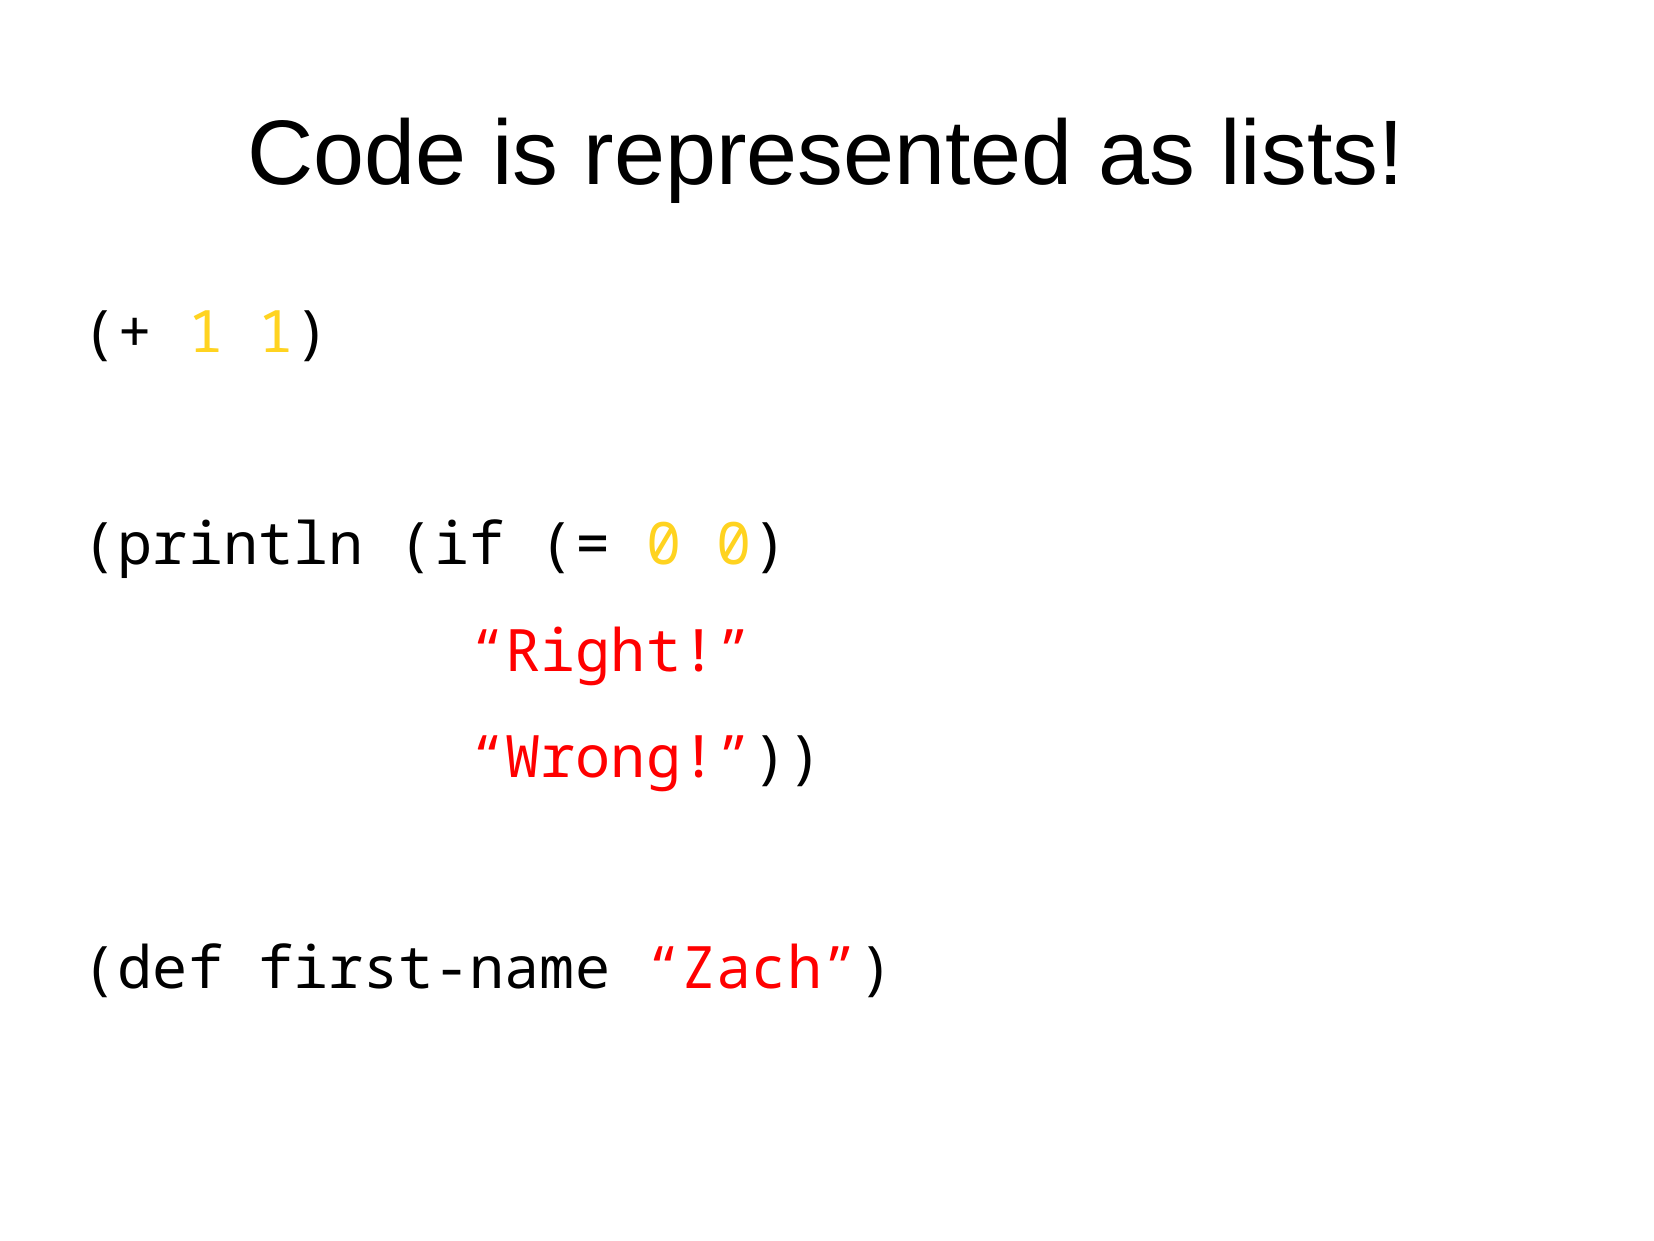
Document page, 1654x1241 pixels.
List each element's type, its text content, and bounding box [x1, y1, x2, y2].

list (+ 1 1) (println (if (= 0 0) “Right!” “Wrong!”)) (def first-name “Zach”) [82, 290, 1571, 1010]
title Code is represented as lists! [82, 49, 1571, 257]
